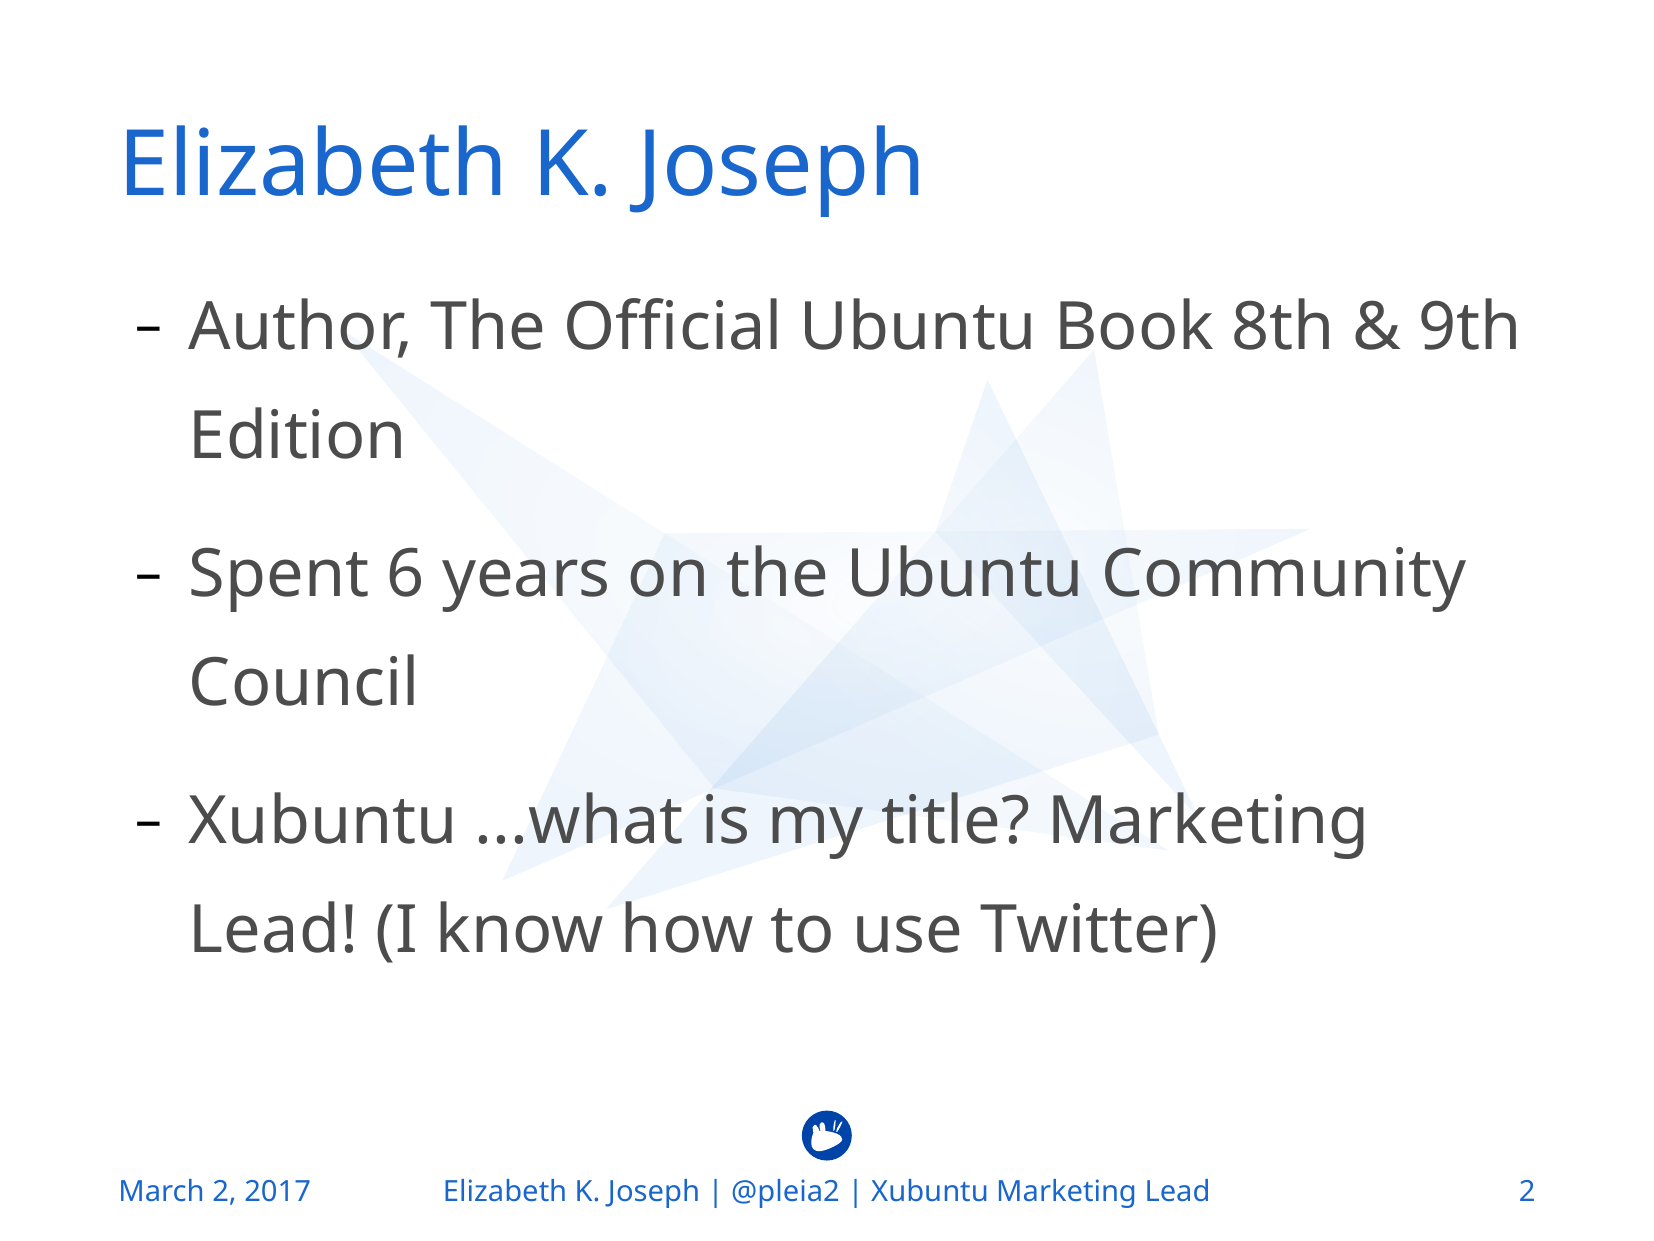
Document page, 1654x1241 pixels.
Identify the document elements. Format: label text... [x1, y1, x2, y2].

list Author, The Official Ubuntu Book 8th & 9th Edition Spent 6 years on the Ubuntu Community Council Xubuntu ...what is my title? Marketing Lead! (I know how to use Twitter) [118, 259, 1536, 1016]
title Elizabeth K. Joseph [118, 88, 1536, 231]
